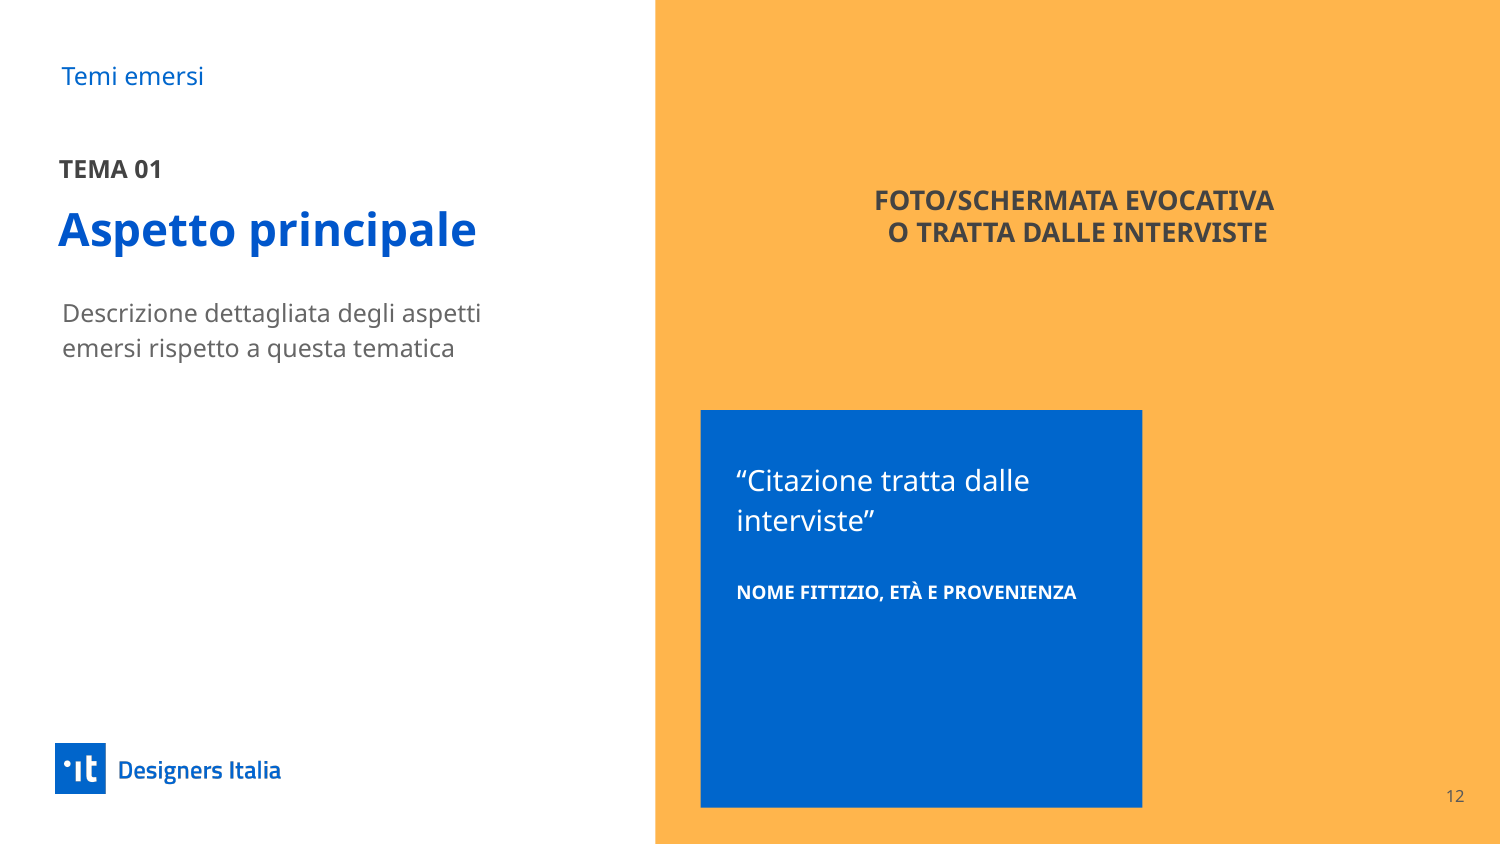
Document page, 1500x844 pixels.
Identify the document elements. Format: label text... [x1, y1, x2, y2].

picture [55, 743, 294, 794]
text_box Temi emersi [46, 52, 684, 99]
text_box Aspetto principale [43, 177, 568, 262]
text_box Descrizione dettagliata degli aspetti emersi rispetto a questa tematica [47, 278, 533, 688]
text_box FOTO/SCHERMATA EVOCATIVA O TRATTA DALLE INTERVISTE [802, 168, 1353, 214]
slide_number <number> [1389, 764, 1480, 830]
text_box TEMA 01 [43, 139, 204, 177]
text_box “Citazione tratta dalle interviste” NOME FITTIZIO, ETÀ E PROVENIENZA [721, 441, 1117, 585]
text_box [655, 0, 1500, 844]
